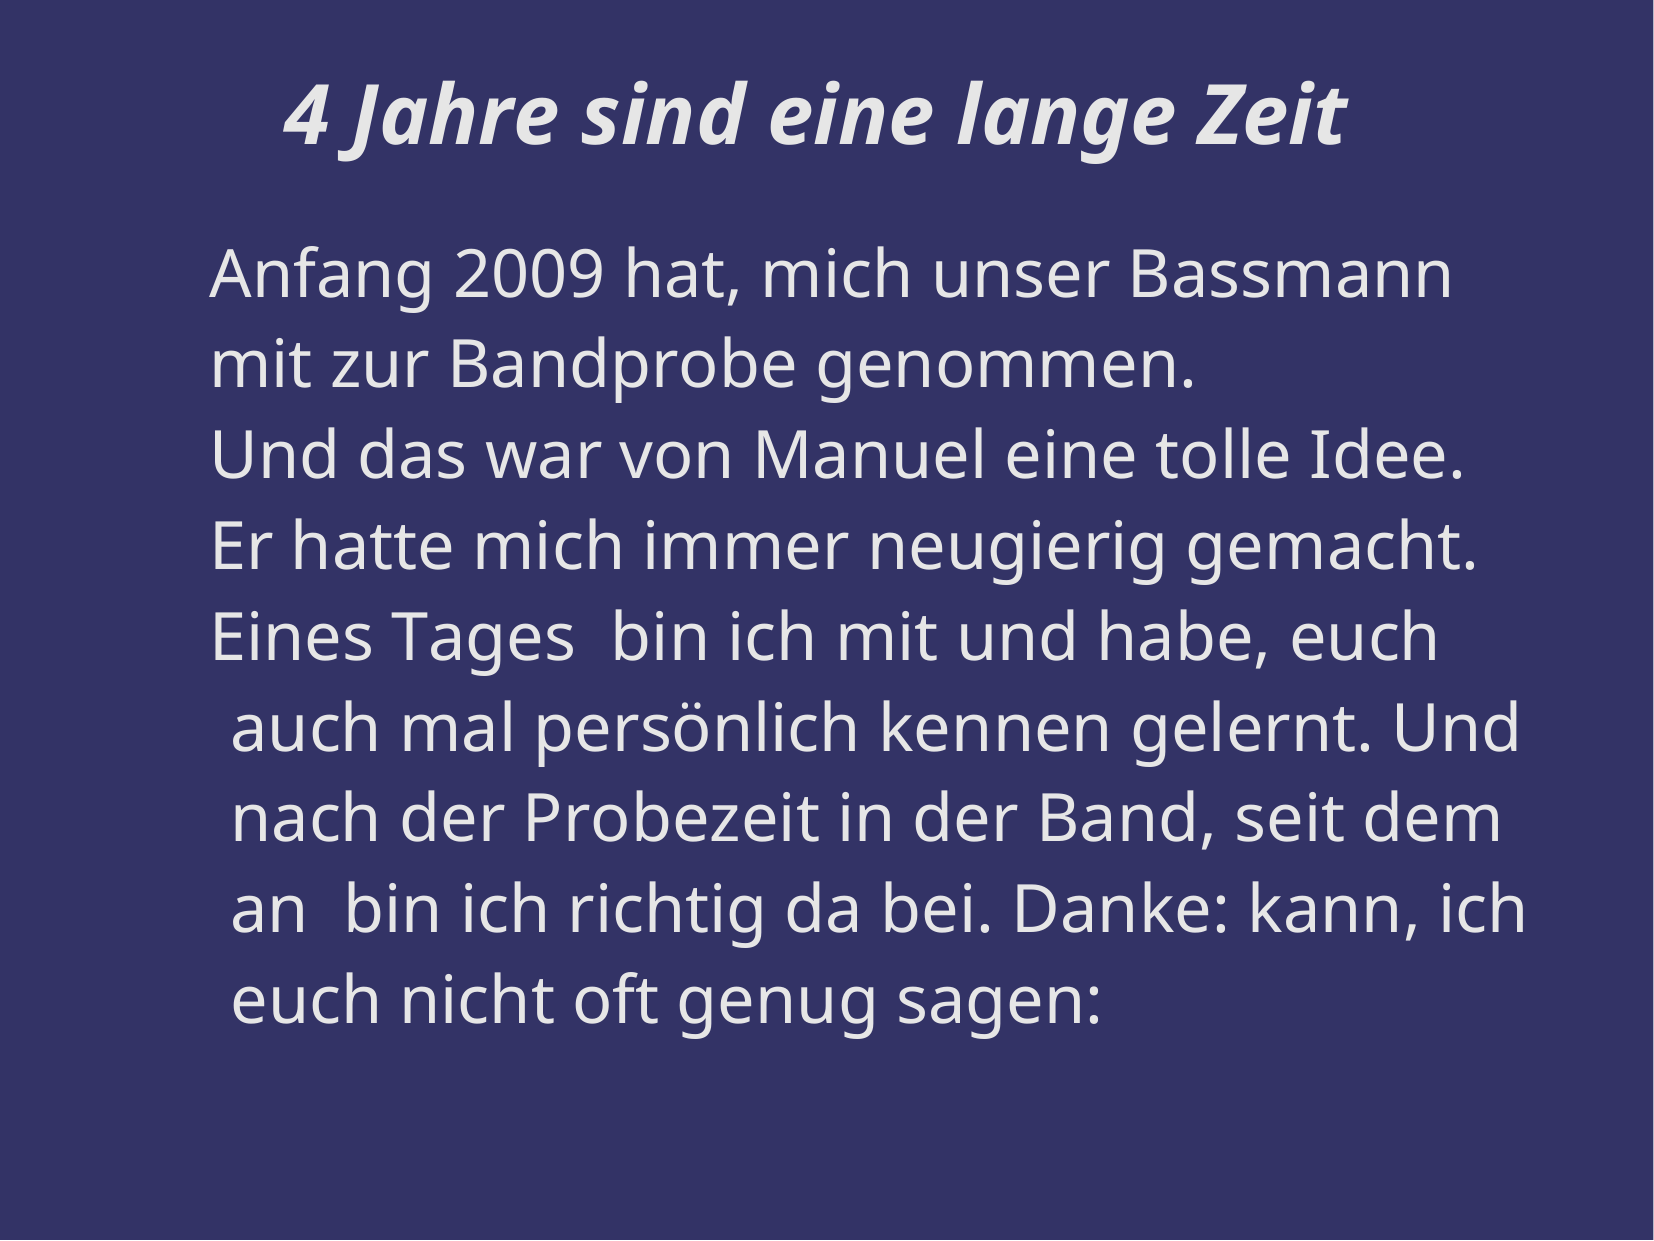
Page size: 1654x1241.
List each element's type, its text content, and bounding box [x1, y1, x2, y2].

title 4 Jahre sind eine lange Zeit [110, 52, 1523, 286]
list Anfang 2009 hat, mich unser Bassmann mit zur Bandprobe genommen. Und das war von Manuel eine tolle Idee. Er hatte mich immer neugierig gemacht. Eines Tages bin ich mit und habe, euch auch mal persönlich kennen gelernt. Und nach der Probezeit in der Band, seit dem an bin ich richtig da bei. Danke: kann, ich euch nicht oft genug sagen: [147, 225, 1539, 1063]
